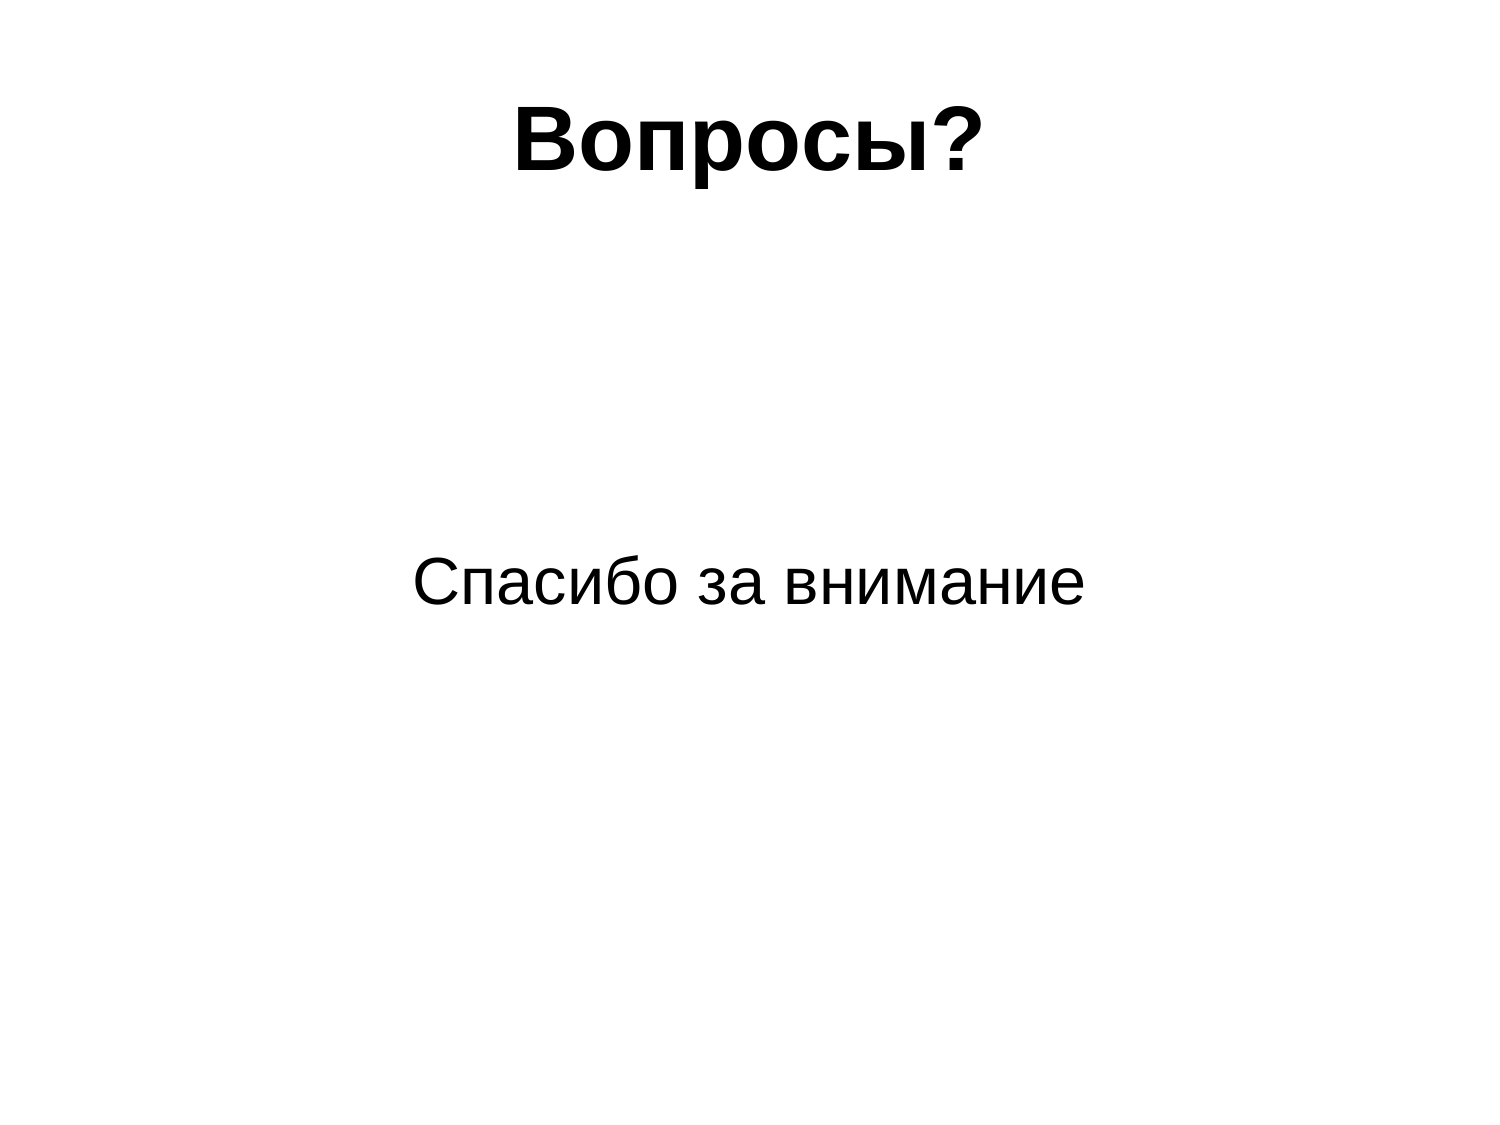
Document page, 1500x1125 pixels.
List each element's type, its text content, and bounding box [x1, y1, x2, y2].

title Вопросы? [75, 45, 1426, 233]
list Спасибо за внимание [75, 262, 1426, 1006]
